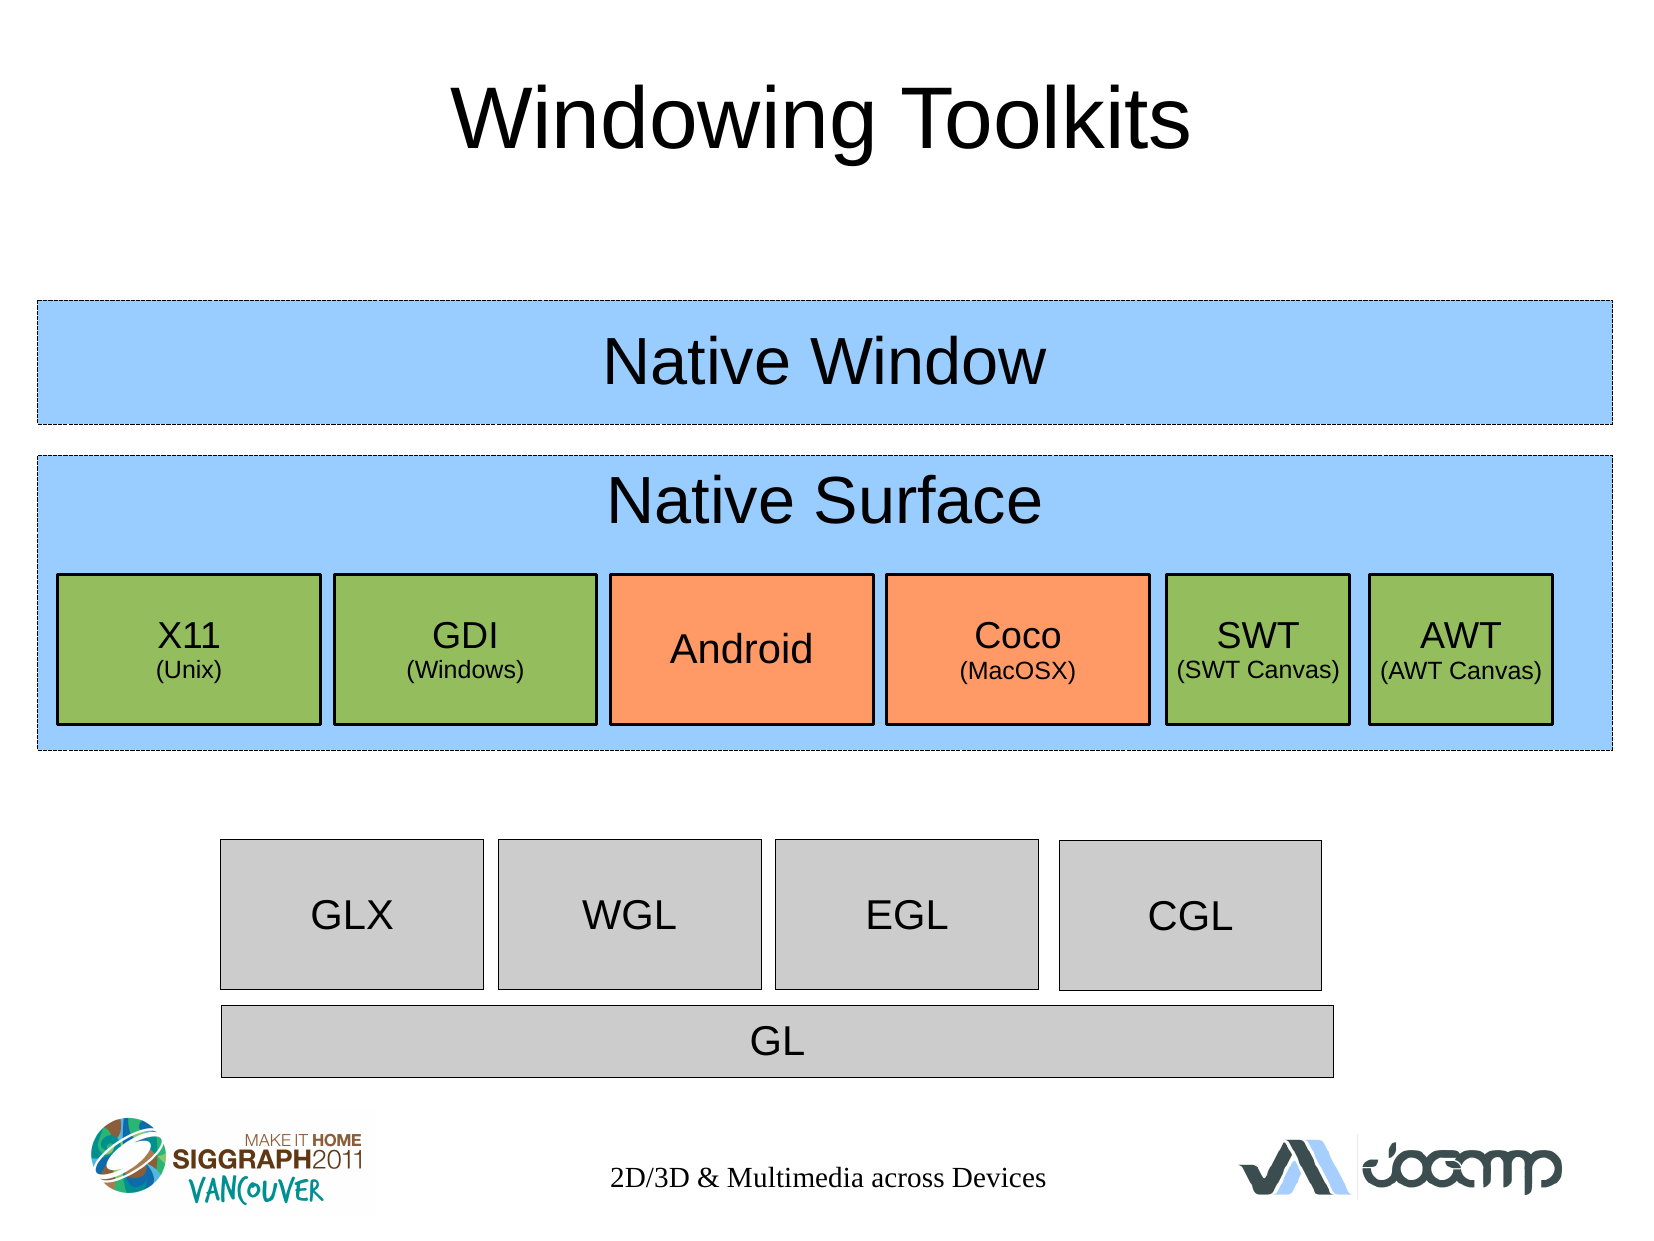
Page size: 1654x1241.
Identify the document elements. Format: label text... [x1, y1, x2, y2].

text_box GLX [220, 839, 484, 990]
text_box WGL [498, 839, 762, 990]
picture [1237, 1134, 1562, 1200]
text_box SWT (SWT Canvas) [1166, 574, 1350, 725]
picture [80, 1106, 376, 1217]
text_box GL [221, 1005, 1334, 1078]
text_box EGL [775, 839, 1039, 990]
title Windowing Toolkits [68, 56, 1576, 181]
text_box X11 (Unix) [57, 574, 321, 725]
text_box Coco (MacOSX) [886, 574, 1150, 725]
text_box CGL [1059, 840, 1322, 991]
text_box Native Window [37, 300, 1613, 425]
text_box AWT (AWT Canvas) [1369, 574, 1553, 725]
text_box Android [610, 574, 874, 725]
text_box GDI (Windows) [334, 574, 597, 725]
text_box Native Surface [37, 455, 1613, 751]
